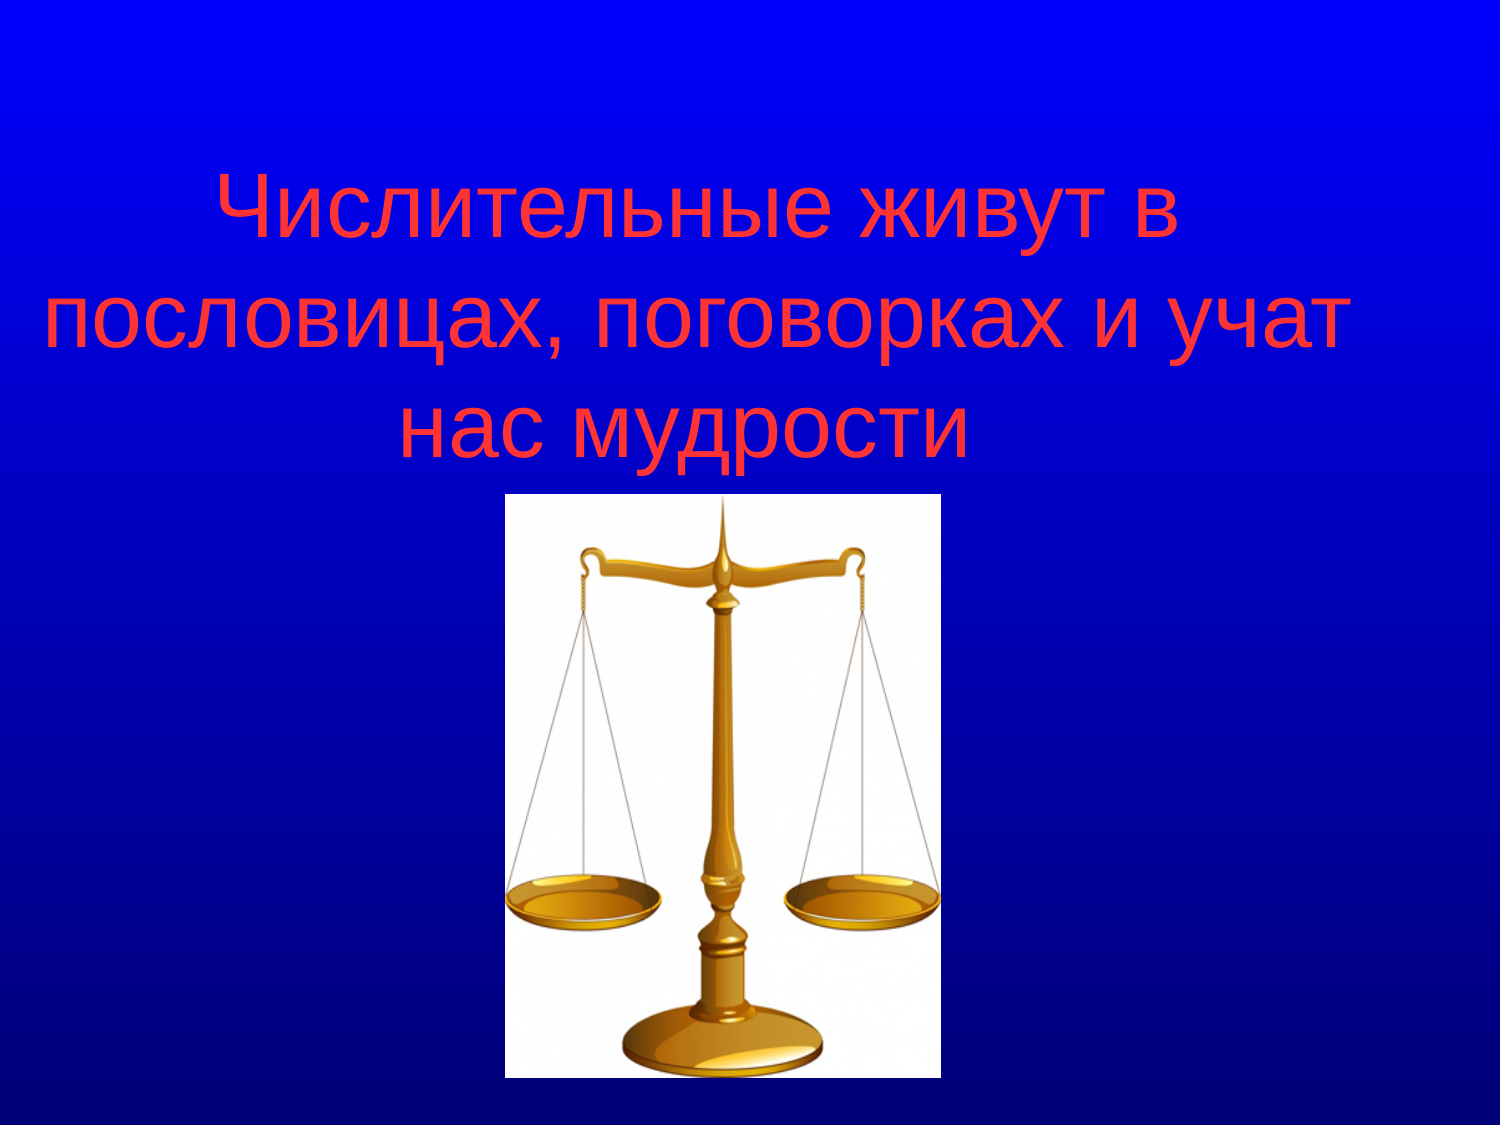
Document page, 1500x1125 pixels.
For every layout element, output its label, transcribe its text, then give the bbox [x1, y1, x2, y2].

picture [505, 494, 941, 1078]
title Числительные живут в пословицах, поговорках и учат нас мудрости [0, 0, 1397, 1125]
